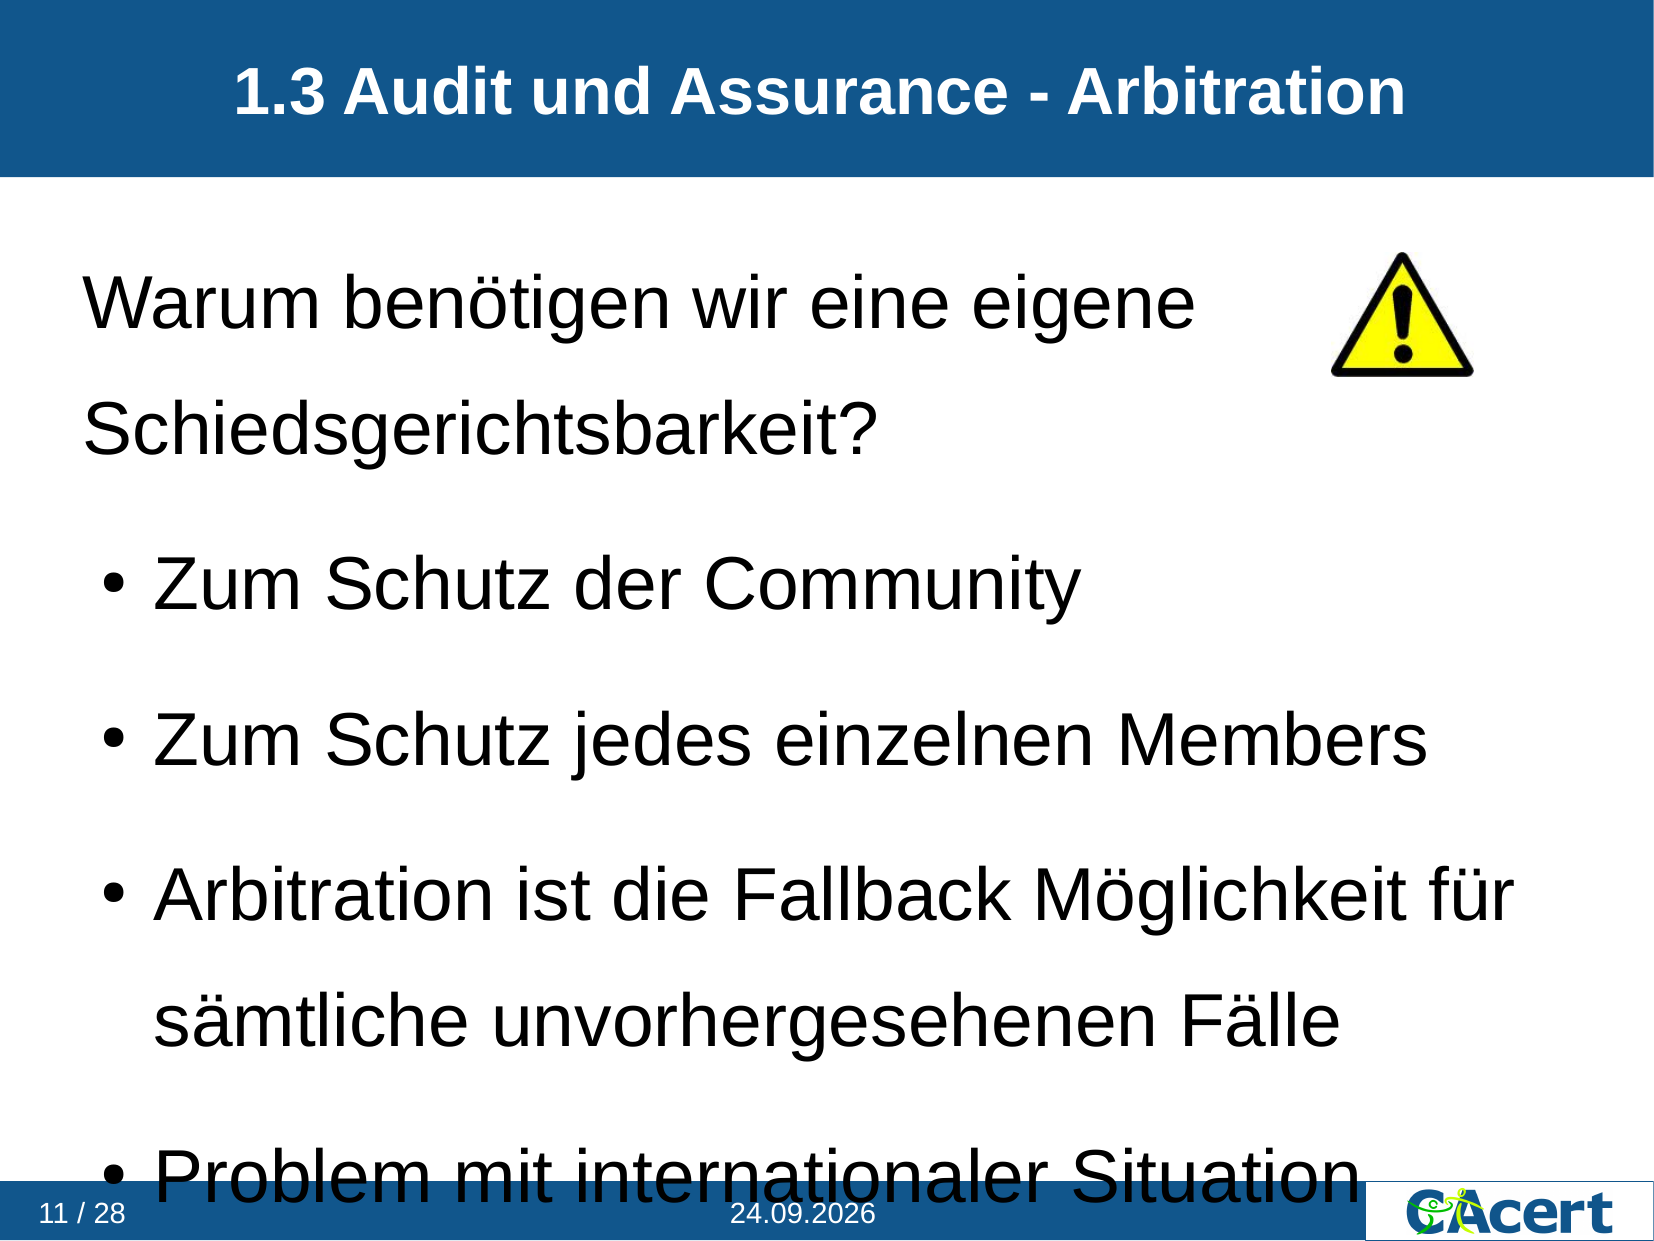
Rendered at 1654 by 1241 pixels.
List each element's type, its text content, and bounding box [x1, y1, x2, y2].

list Warum benötigen wir eine eigene Schiedsgerichtsbarkeit? Zum Schutz der Community Zum Schutz jedes einzelnen Members Arbitration ist die Fallback Möglichkeit für sämtliche unvorhergesehenen Fälle Problem mit internationaler Situation [82, 218, 1571, 1177]
title 1.3 Audit und Assurance - Arbitration [76, 17, 1565, 166]
picture [1406, 1187, 1613, 1235]
picture [1331, 252, 1474, 377]
